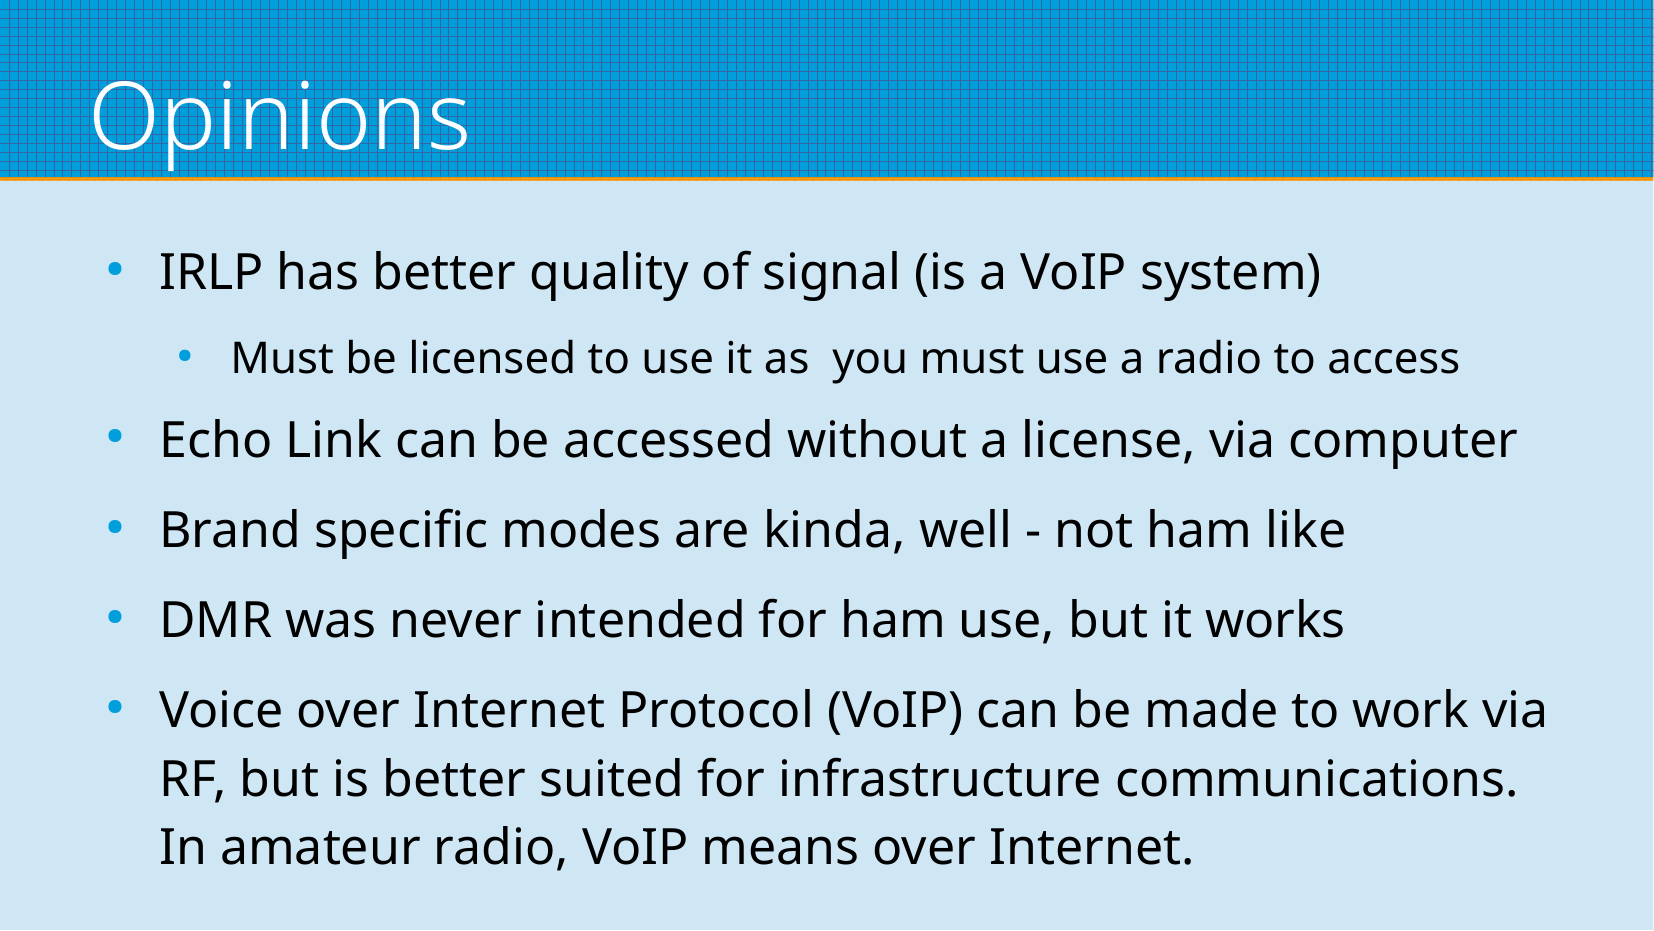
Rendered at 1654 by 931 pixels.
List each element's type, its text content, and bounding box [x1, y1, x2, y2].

list IRLP has better quality of signal (is a VoIP system) Must be licensed to use it as you must use a radio to access Echo Link can be accessed without a license, via computer Brand specific modes are kinda, well - not ham like DMR was never intended for ham use, but it works Voice over Internet Protocol (VoIP) can be made to work via RF, but is better suited for infrastructure communications. In amateur radio, VoIP means over Internet. [88, 236, 1565, 901]
title Opinions [88, 14, 1565, 178]
